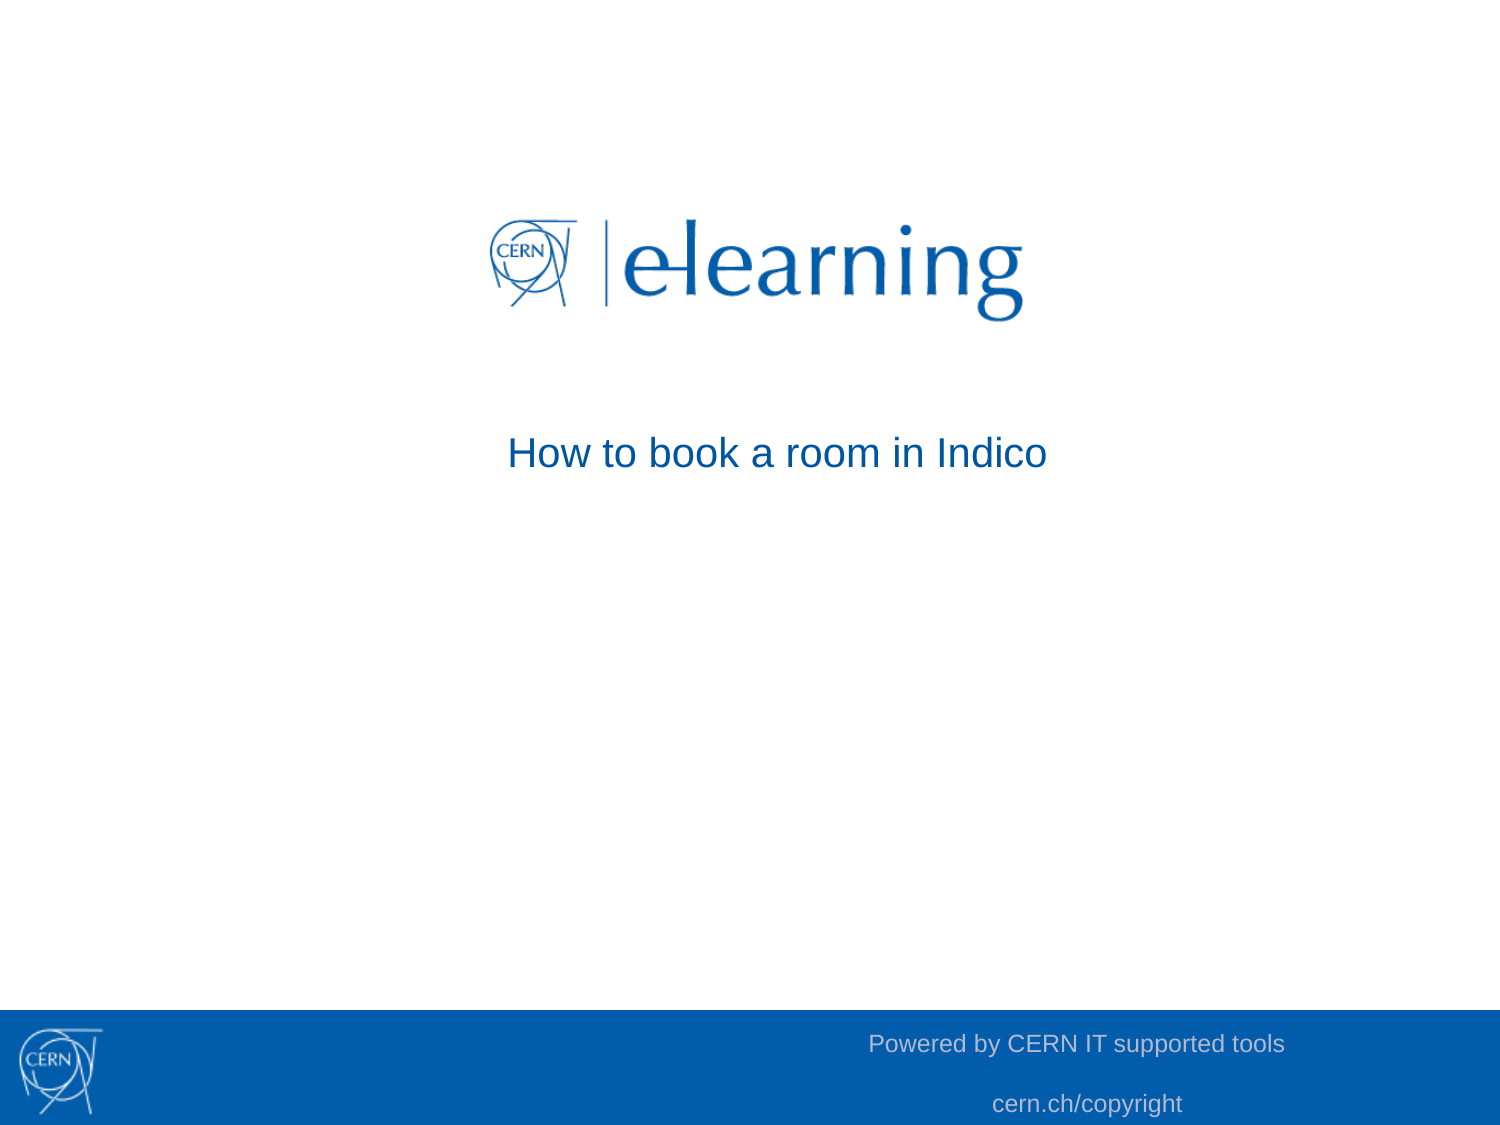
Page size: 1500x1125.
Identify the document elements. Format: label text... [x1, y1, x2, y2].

footer Powered by CERN IT supported tools cern.ch/copyright [850, 1042, 1326, 1103]
picture [467, 200, 1088, 325]
text_box How to book a room in Indico [148, 418, 1407, 484]
